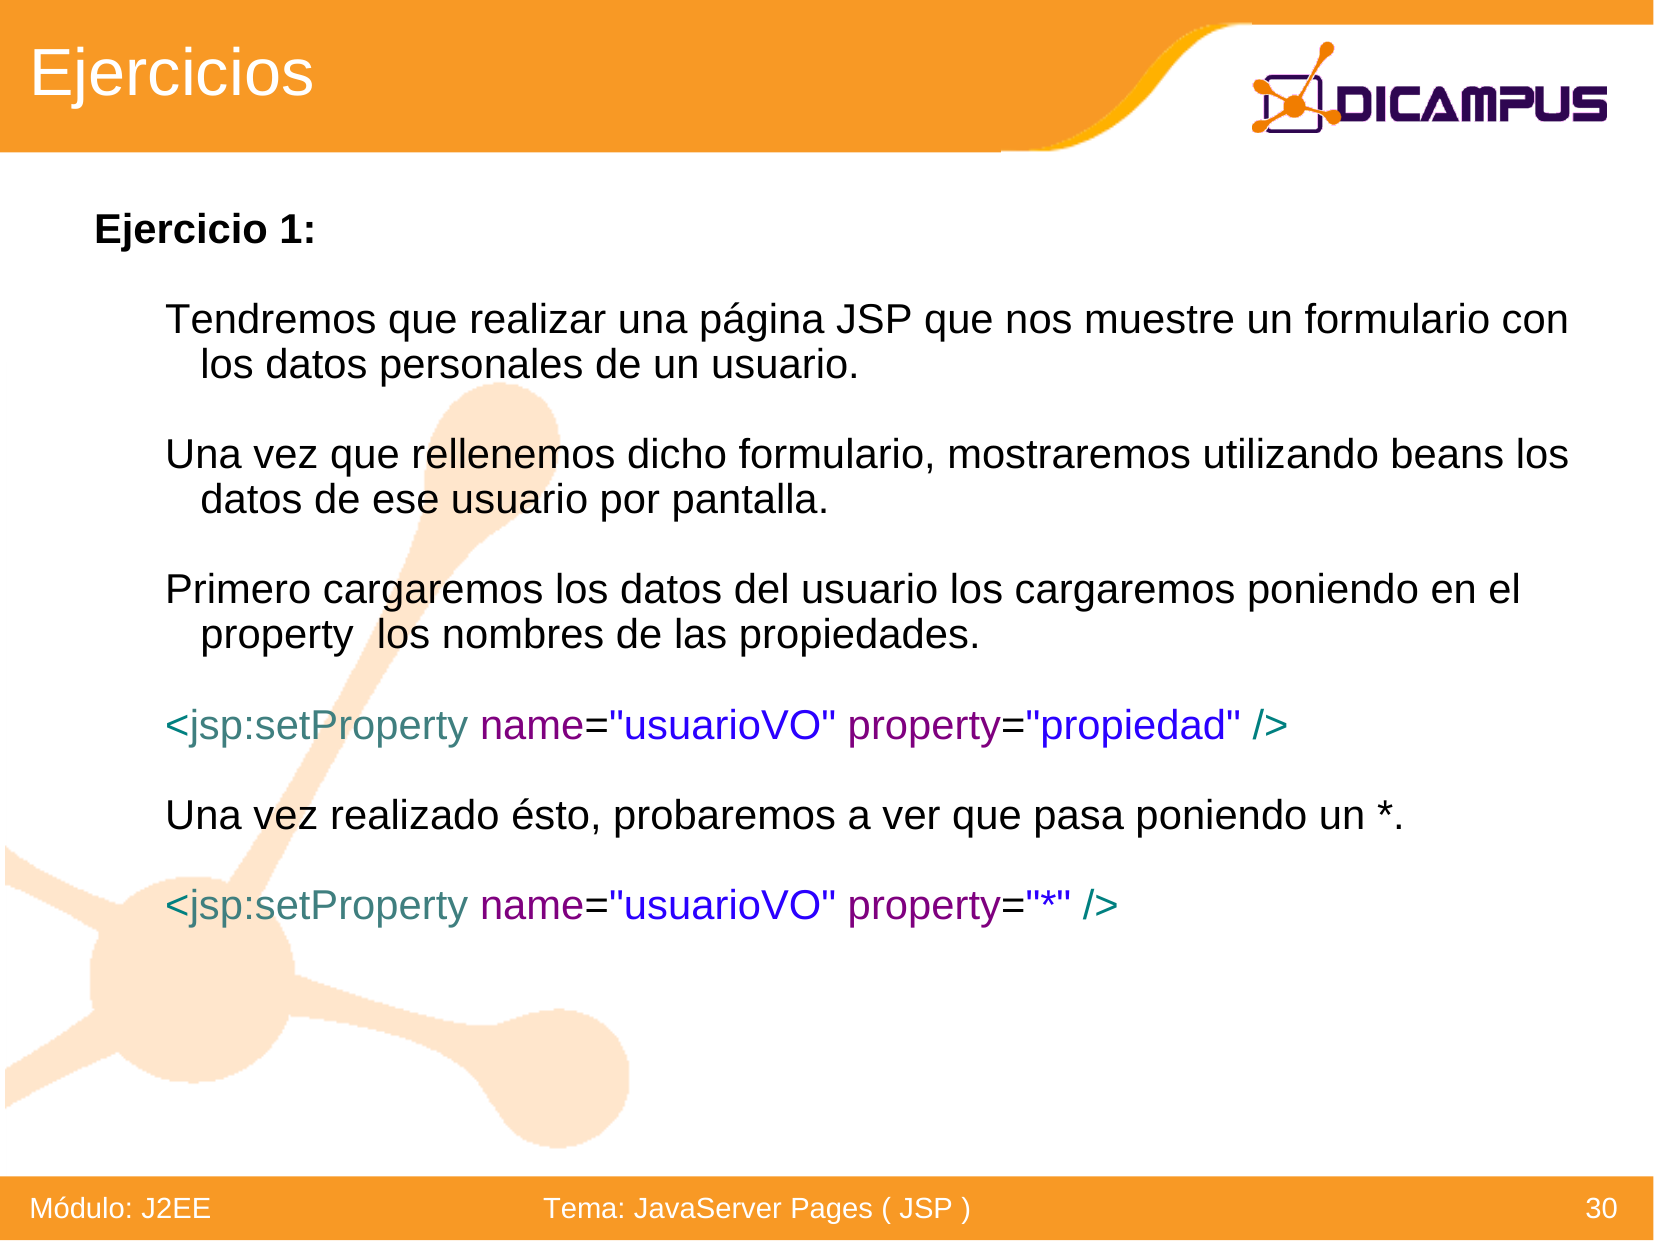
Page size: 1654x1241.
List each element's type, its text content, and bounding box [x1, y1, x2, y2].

text_box [0, 1176, 1654, 1241]
picture [5, 362, 663, 1176]
picture [1001, 4, 1607, 135]
text_box [0, 0, 1654, 153]
text_box <number> [1469, 1185, 1633, 1233]
text_box Módulo: J2EE [29, 1192, 473, 1225]
text_box Tema: JavaServer Pages ( JSP ) [543, 1192, 1447, 1225]
text_box Ejercicio 1: Tendremos que realizar una página JSP que nos muestre un formulario con los datos personales de un usuario. Una vez que rellenemos dicho formulario, mostraremos utilizando beans los datos de ese usuario por pantalla. Primero cargaremos los datos del usuario los cargaremos poniendo en el property los nombres de las propiedades. <jsp:setProperty name="usuarioVO" property="propiedad" /> Una vez realizado ésto, probaremos a ver que pasa poniendo un *. <jsp:setProperty name="usuarioVO" property="*" /> [59, 135, 1625, 974]
text_box Ejercicios [29, 37, 1001, 111]
